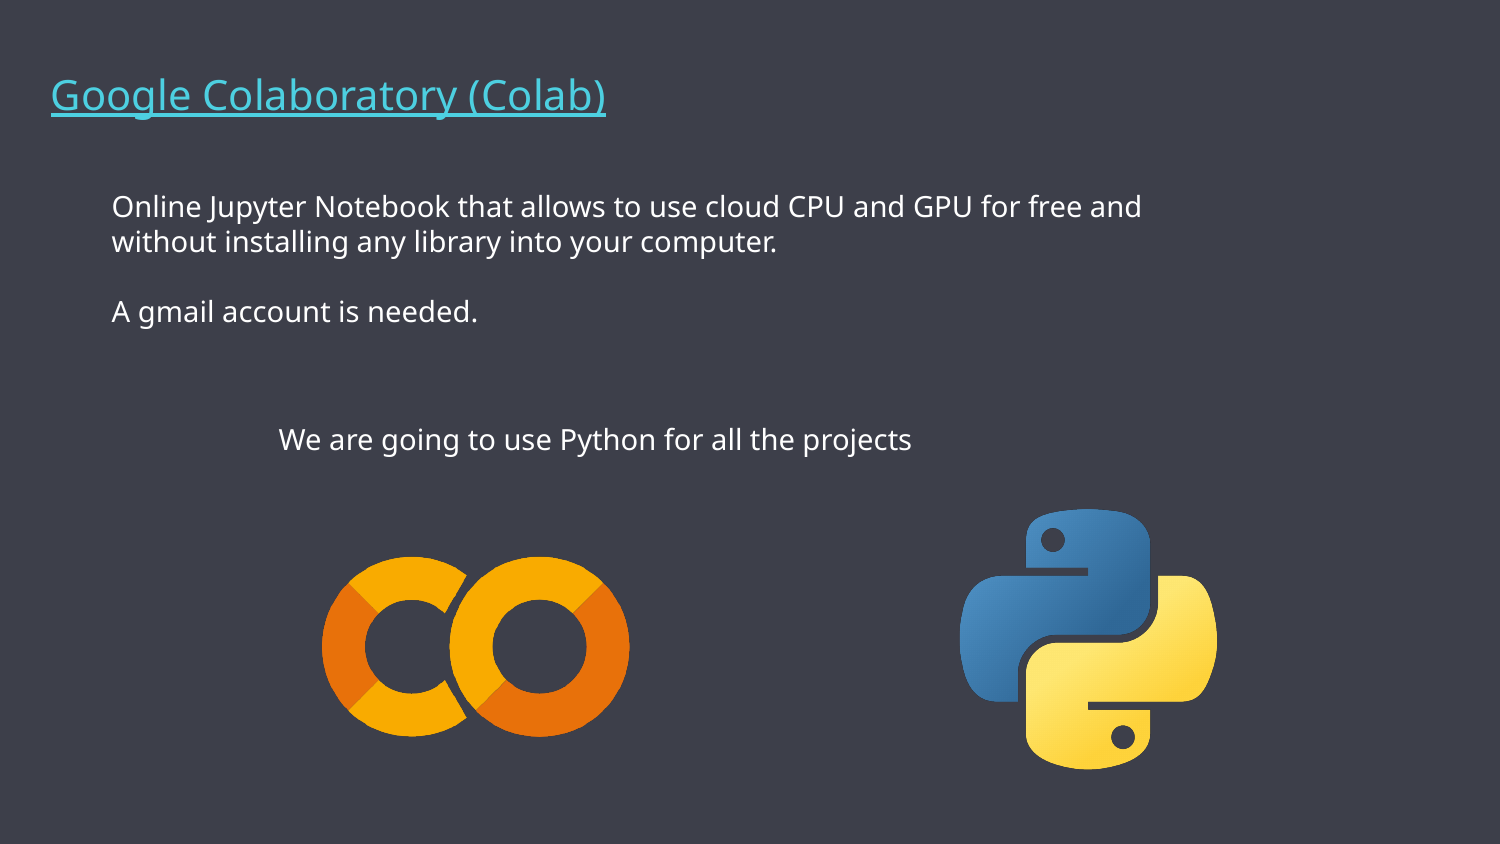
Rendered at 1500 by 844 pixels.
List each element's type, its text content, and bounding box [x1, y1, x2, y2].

text_box Online Jupyter Notebook that allows to use cloud CPU and GPU for free and without installing any library into your computer. A gmail account is needed. [96, 173, 1262, 343]
text_box We are going to use Python for all the projects [263, 405, 1138, 482]
picture [959, 509, 1226, 784]
picture [222, 490, 729, 803]
text_box Google Colaboratory (Colab) [35, 53, 801, 120]
